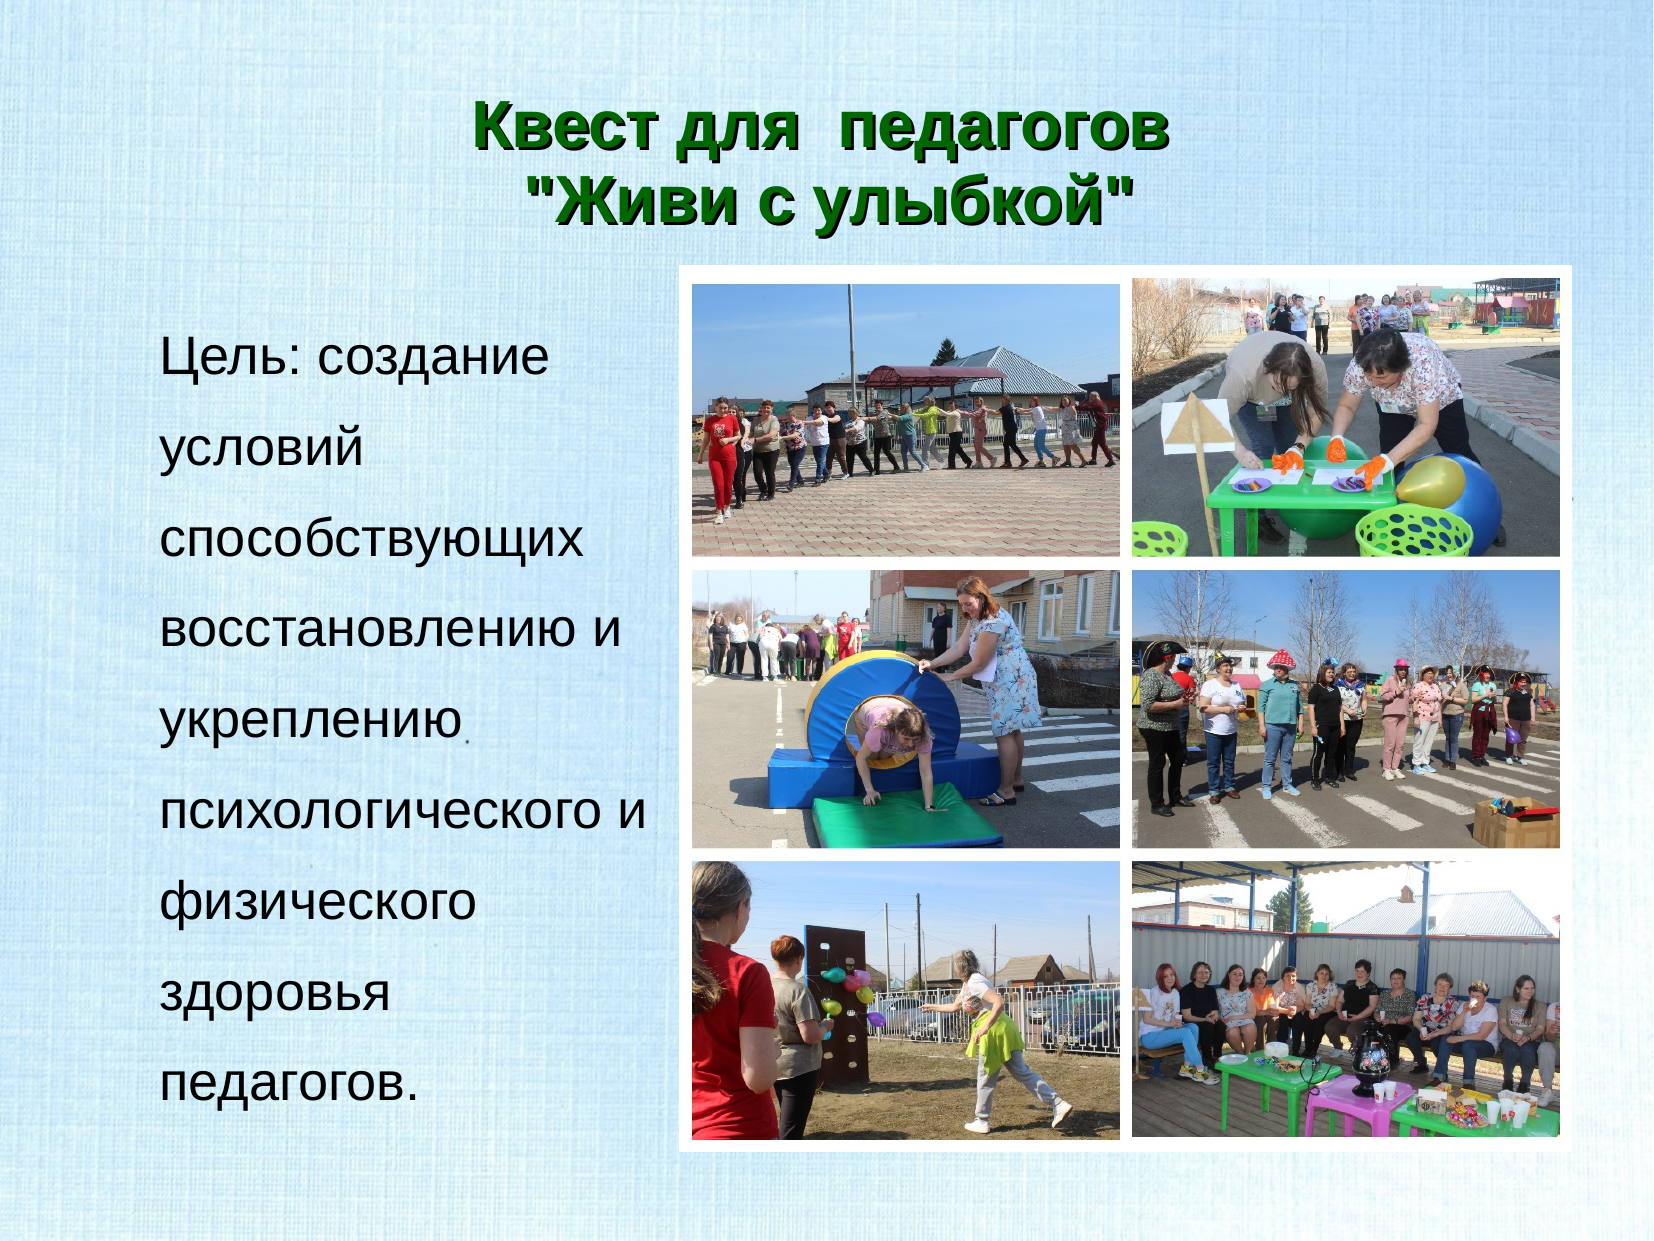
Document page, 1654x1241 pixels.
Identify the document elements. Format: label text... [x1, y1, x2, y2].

picture [0, 0, 1654, 1241]
title Квест для педагогов "Живи с улыбкой" [76, 58, 1565, 266]
list Цель: создание условий способствующих восстановлению и укреплению психологического и физического здоровья педагогов. [88, 295, 650, 1114]
